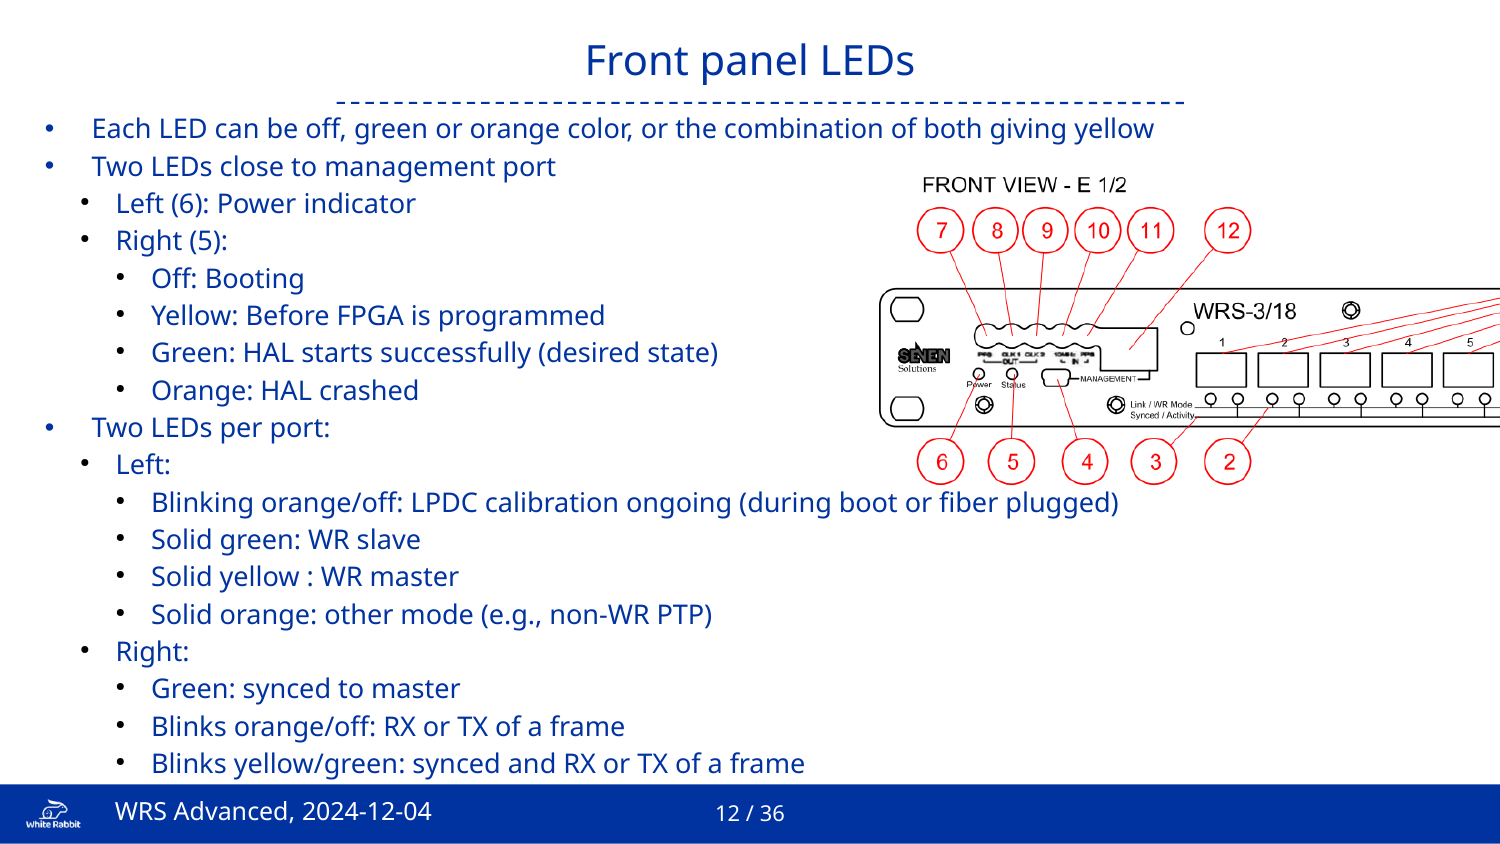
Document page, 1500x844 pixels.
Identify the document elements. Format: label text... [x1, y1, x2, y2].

title Front panel LEDs [0, 0, 1500, 117]
picture [876, 168, 1500, 491]
text_box Each LED can be off, green or orange color, or the combination of both giving yellow Two LEDs close to management port Left (6): Power indicator Right (5): Off: Booting Yellow: Before FPGA is programmed Green: HAL starts successfully (desired state) Orange: HAL crashed Two LEDs per port: Left: Blinking orange/off: LPDC calibration ongoing (during boot or fiber plugged) Solid green: WR slave Solid yellow : WR master Solid orange: other mode (e.g., non-WR PTP) Right: Green: synced to master Blinks orange/off: RX or TX of a frame Blinks yellow/green: synced and RX or TX of a frame [30, 99, 1388, 787]
slide_number <number> / 36 [0, 791, 1500, 837]
